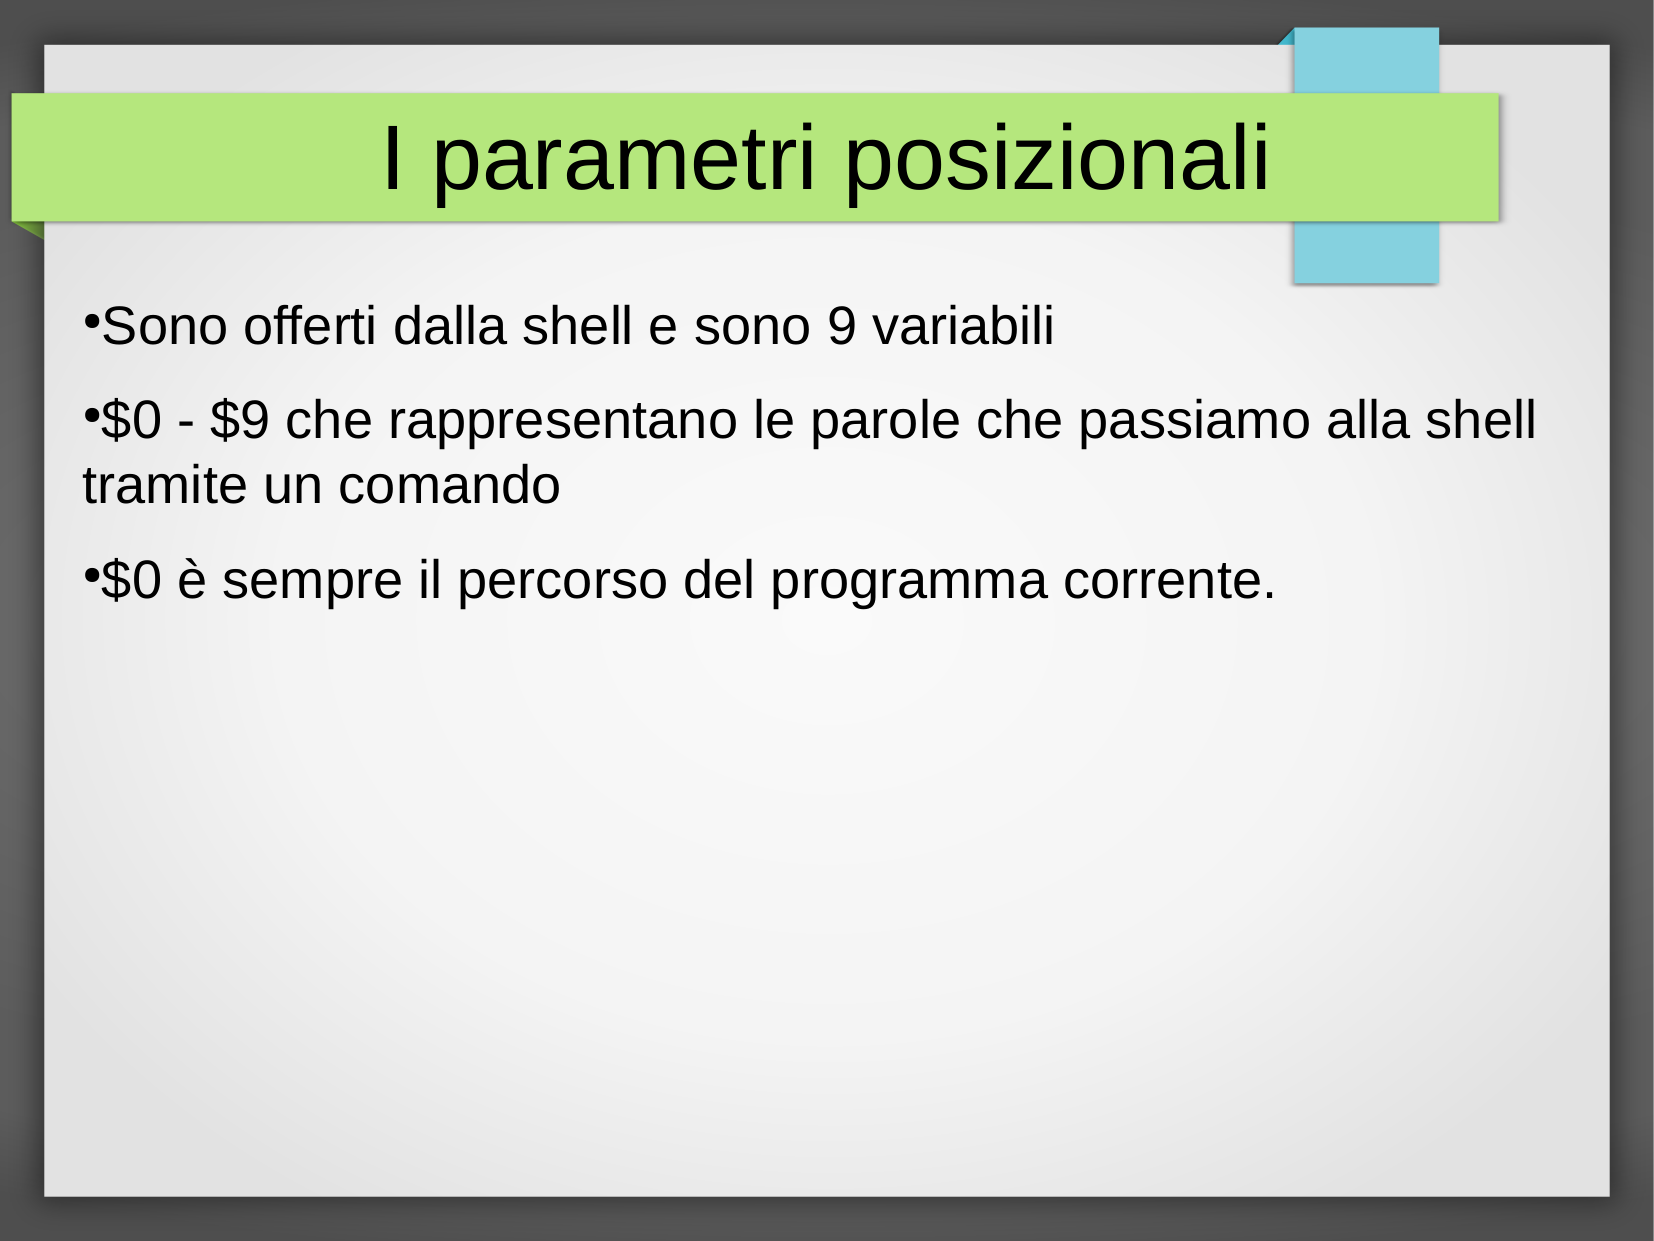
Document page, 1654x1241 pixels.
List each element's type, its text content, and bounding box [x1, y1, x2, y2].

title I parametri posizionali [82, 49, 1571, 257]
list Sono offerti dalla shell e sono 9 variabili $0 - $9 che rappresentano le parole che passiamo alla shell tramite un comando $0 è sempre il percorso del programma corrente. [82, 290, 1571, 1010]
picture [0, 0, 1654, 1241]
